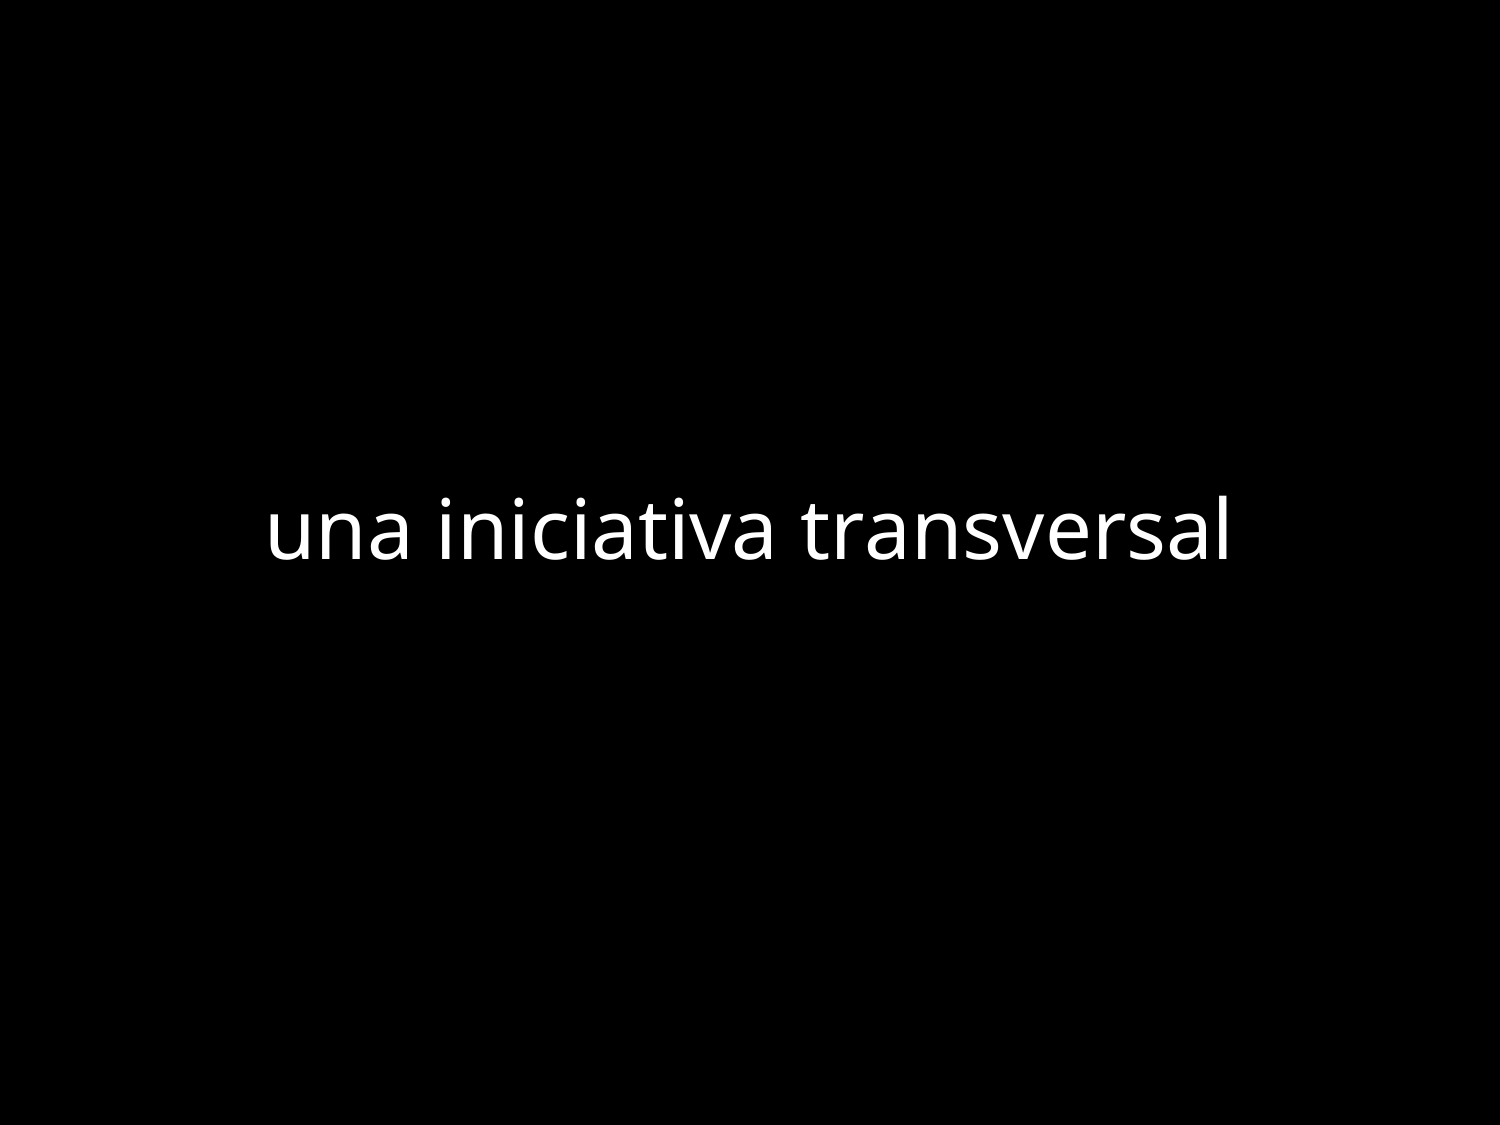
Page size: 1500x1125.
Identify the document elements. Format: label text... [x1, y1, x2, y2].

title una iniciativa transversal [112, 349, 1388, 591]
